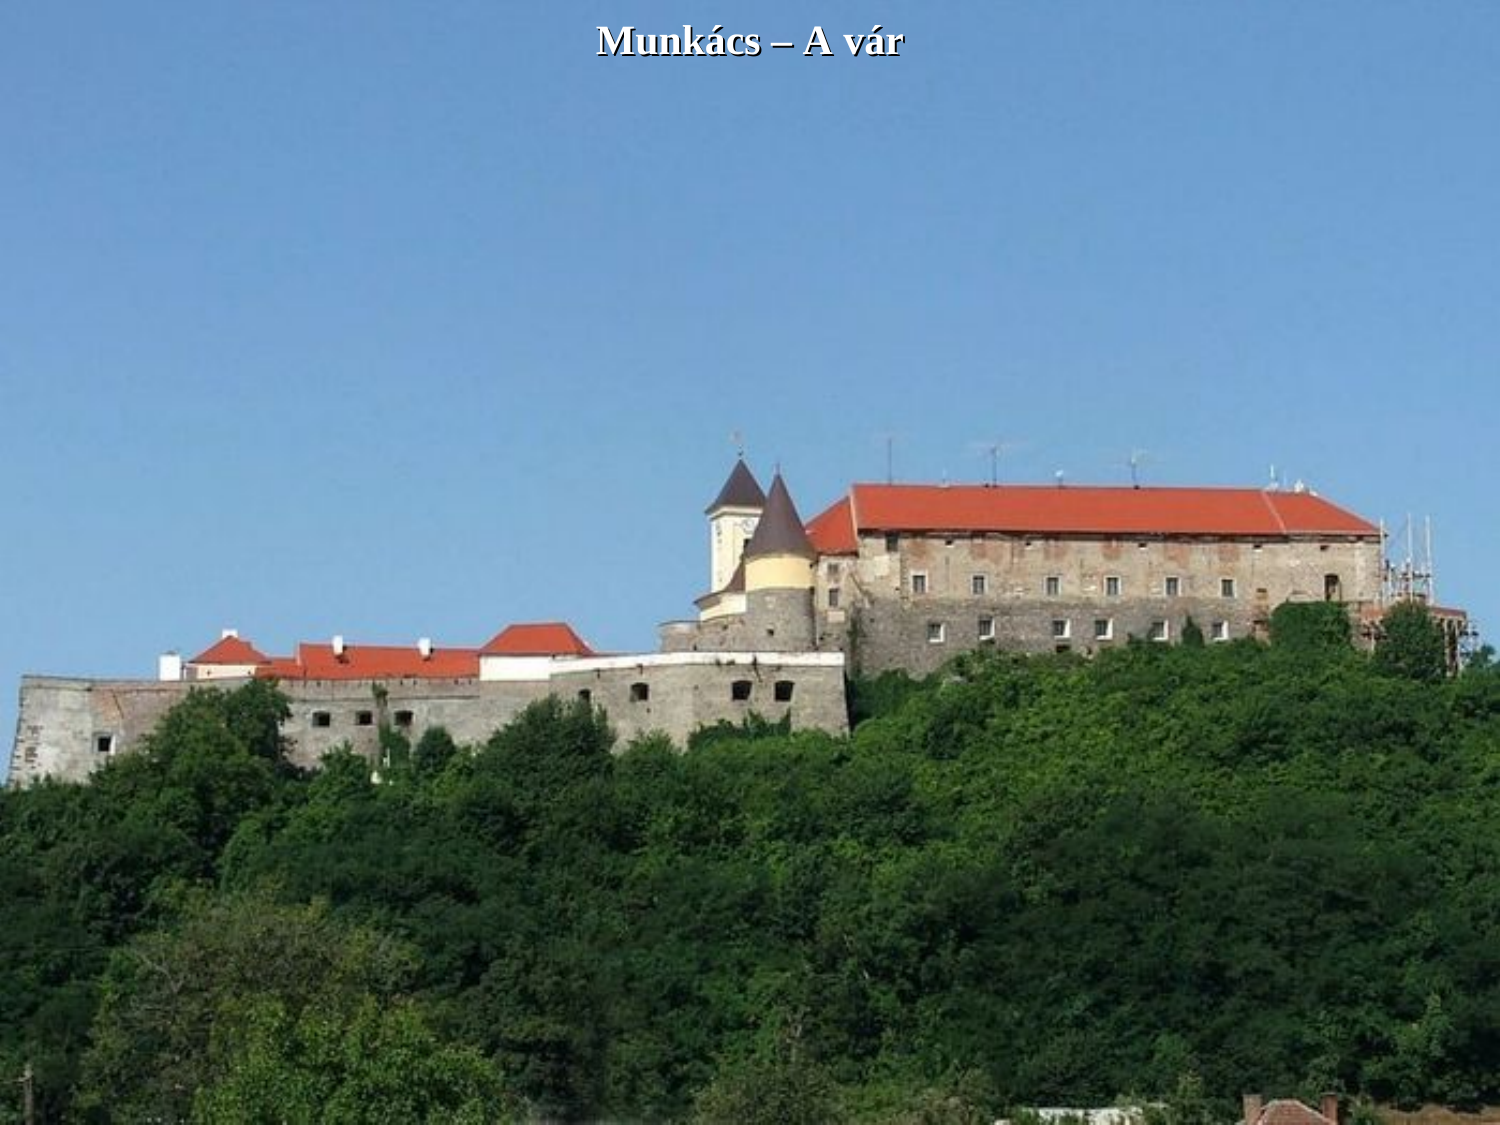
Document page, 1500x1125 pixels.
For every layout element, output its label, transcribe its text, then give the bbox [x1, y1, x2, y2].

title Munkács – A vár [0, 0, 1500, 76]
picture [0, 76, 1500, 1125]
